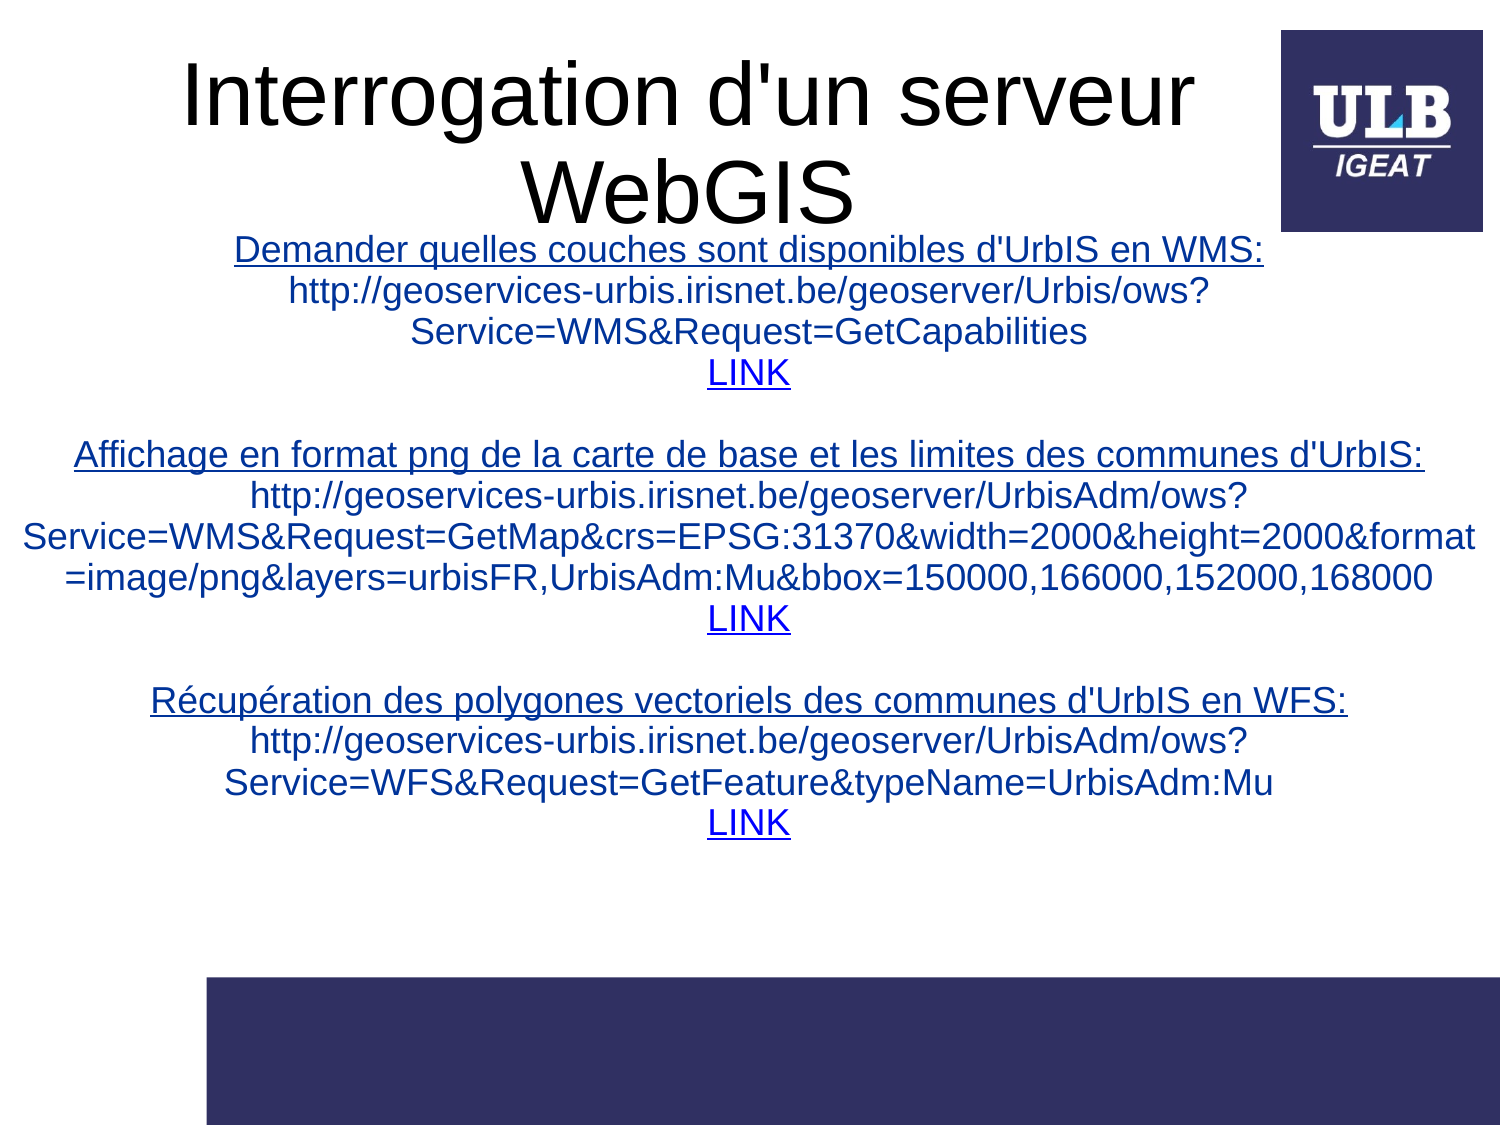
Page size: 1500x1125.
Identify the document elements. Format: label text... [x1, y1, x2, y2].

text_box Interrogation d'un serveur WebGIS [13, 27, 1363, 230]
text_box Demander quelles couches sont disponibles d'UrbIS en WMS: http://geoservices-urbis.irisnet.be/geoserver/Urbis/ows?Service=WMS&Request=GetCapabilities LINK Affichage en format png de la carte de base et les limites des communes d'UrbIS: http://geoservices-urbis.irisnet.be/geoserver/UrbisAdm/ows?Service=WMS&Request=GetMap&crs=EPSG:31370&width=2000&height=2000&format=image/png&layers=urbisFR,UrbisAdm:Mu&bbox=150000,166000,152000,168000 LINK Récupération des polygones vectoriels des communes d'UrbIS en WFS: http://geoservices-urbis.irisnet.be/geoserver/UrbisAdm/ows?Service=WFS&Request=GetFeature&typeName=UrbisAdm:Mu LINK [13, 230, 1485, 1107]
picture [1363, 30, 1483, 230]
